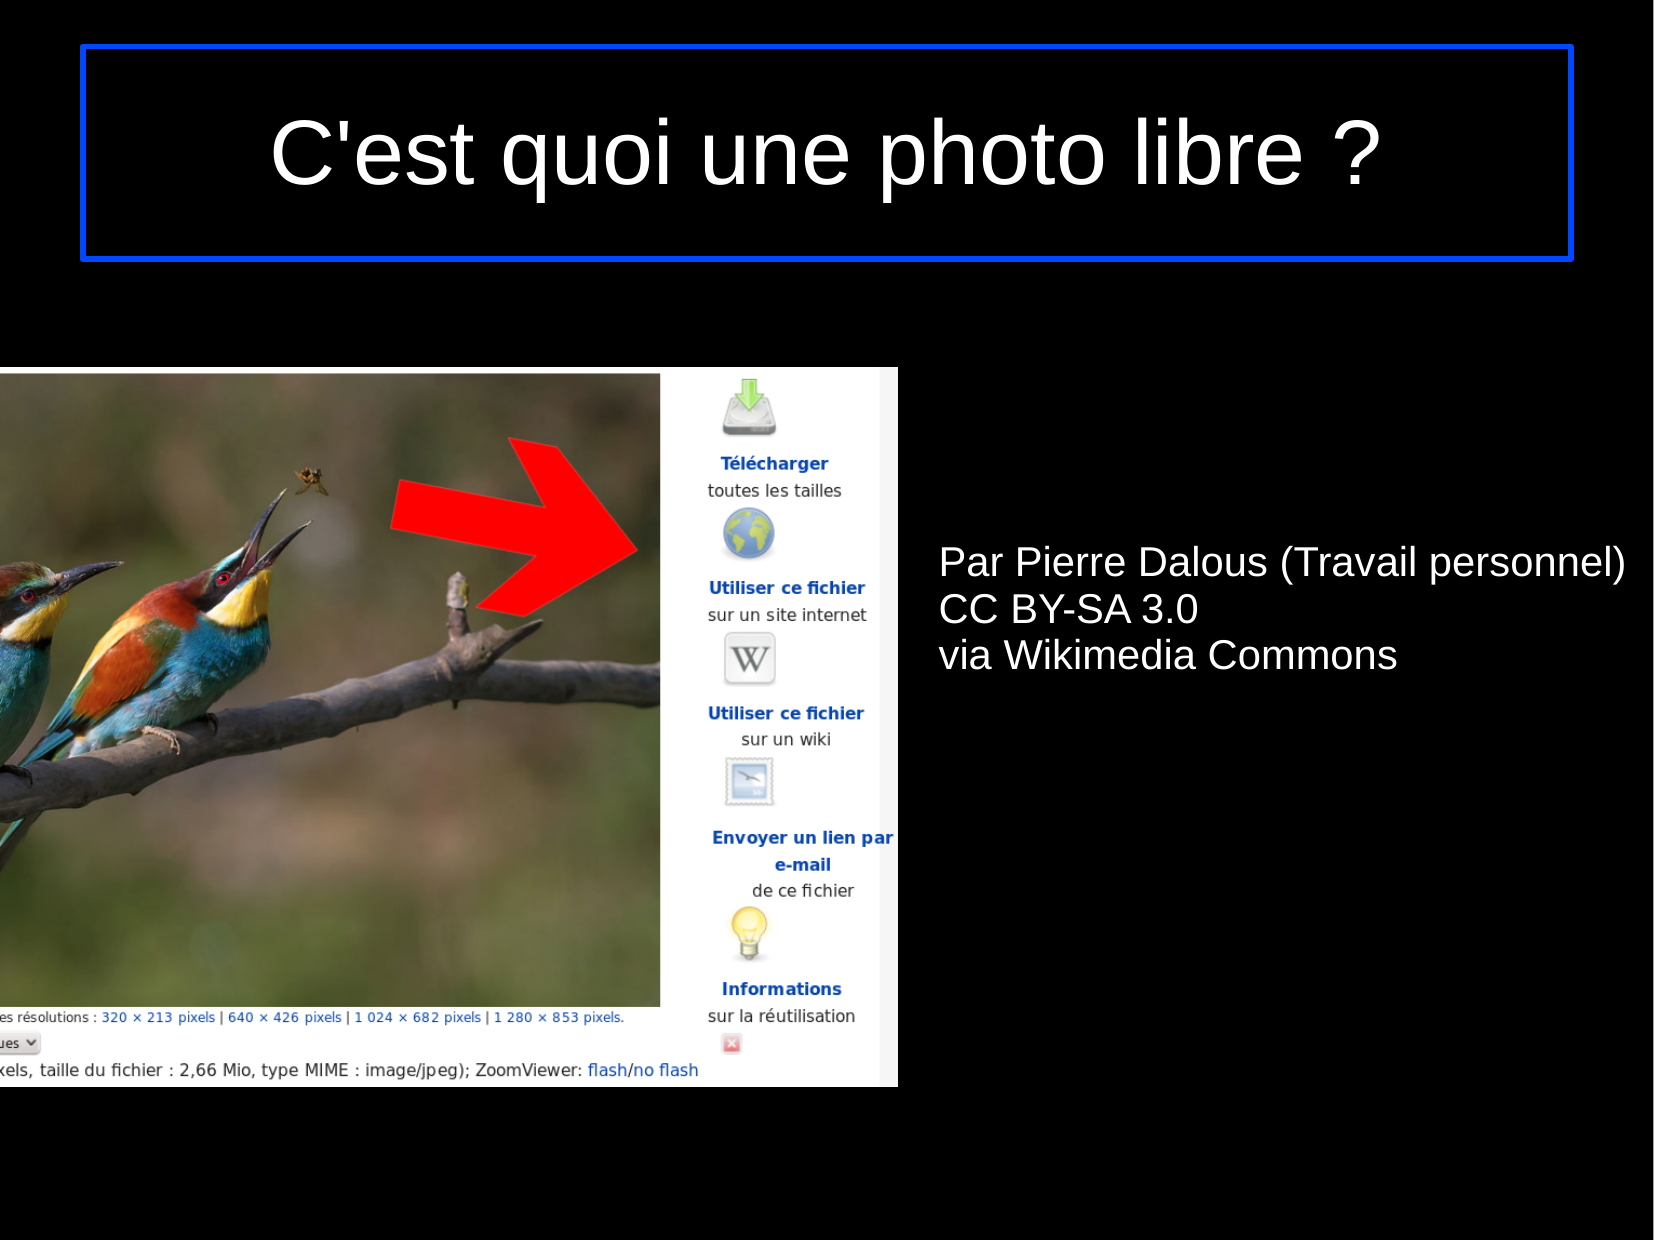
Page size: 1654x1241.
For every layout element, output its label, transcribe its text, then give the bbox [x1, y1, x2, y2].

title C'est quoi une photo libre ? [82, 46, 1571, 260]
picture [0, 367, 898, 1087]
text_box Par Pierre Dalous (Travail personnel) CC BY-SA 3.0 via Wikimedia Commons [923, 531, 1642, 949]
